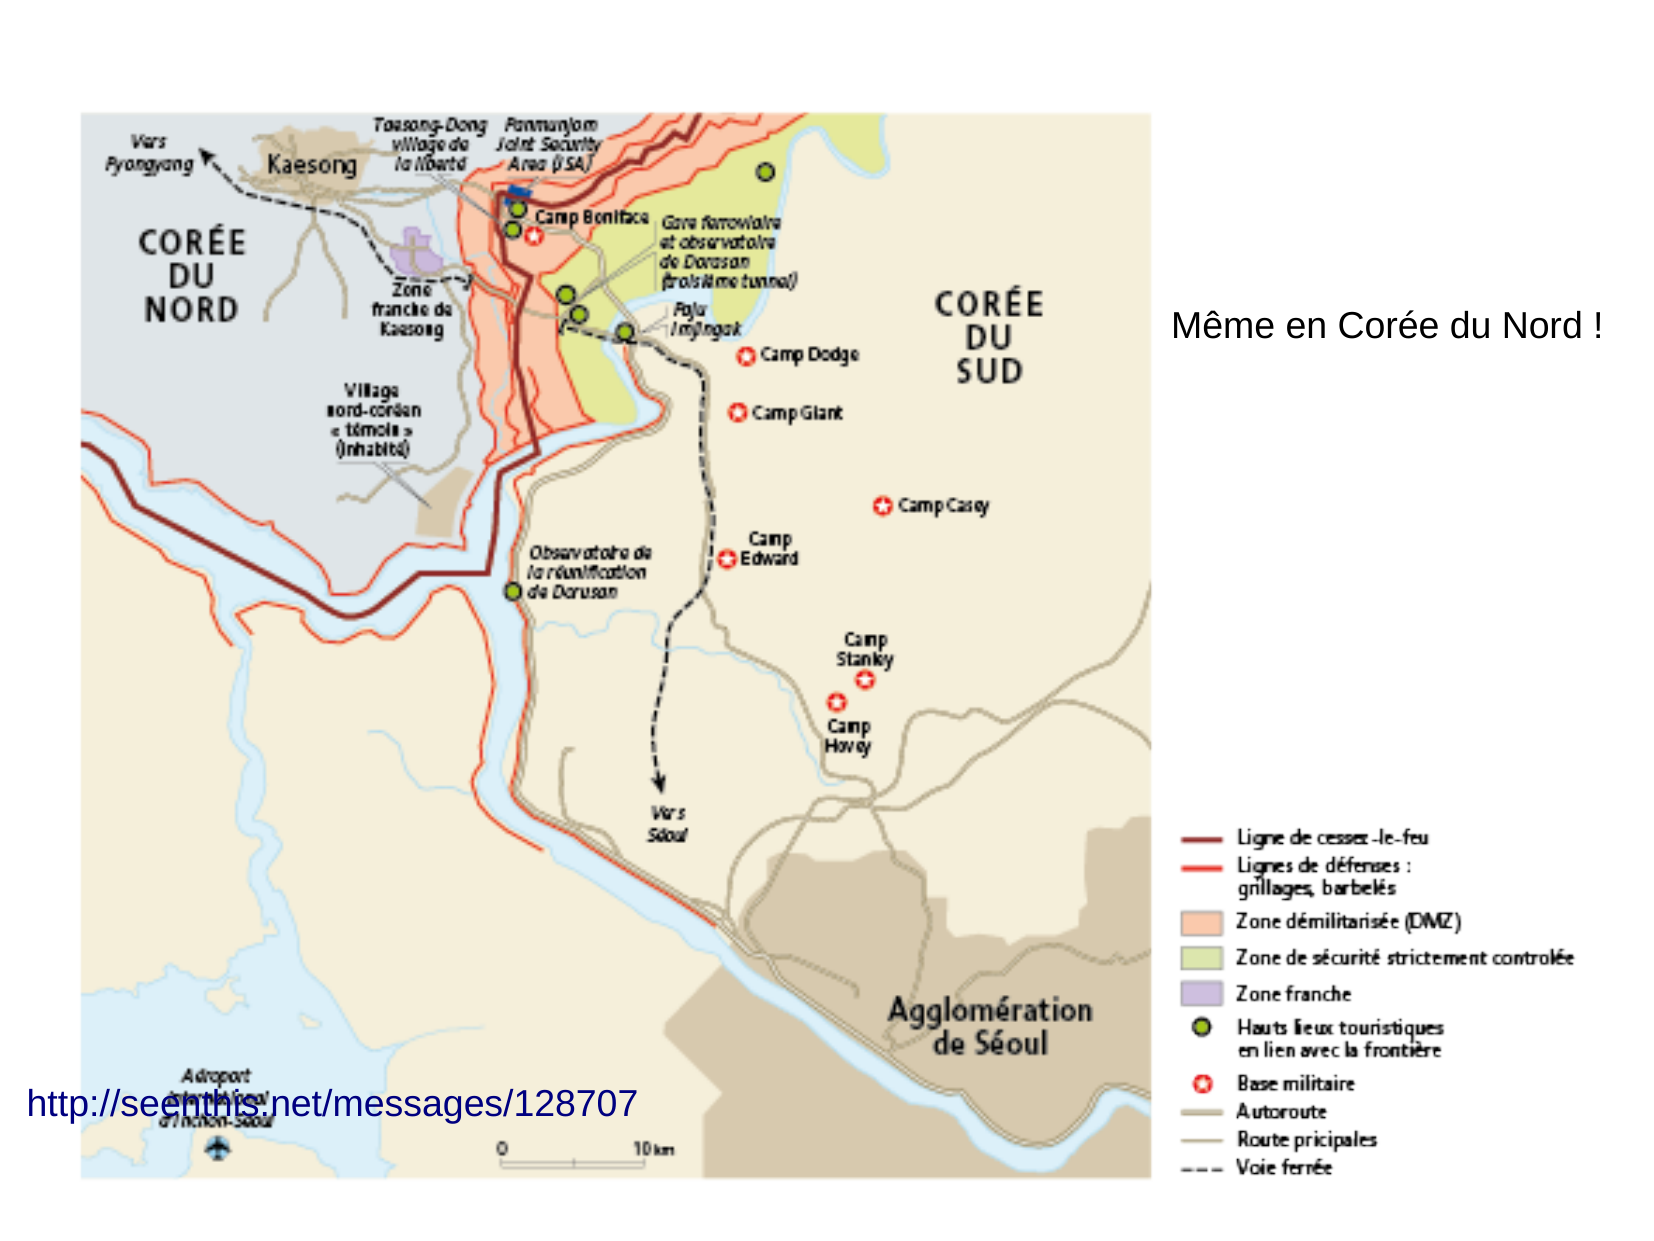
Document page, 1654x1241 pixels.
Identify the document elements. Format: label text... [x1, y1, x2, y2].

text_box http://seenthis.net/messages/128707 [11, 1074, 654, 1174]
text_box Même en Corée du Nord ! [1156, 297, 1619, 355]
picture [11, 82, 1583, 1229]
